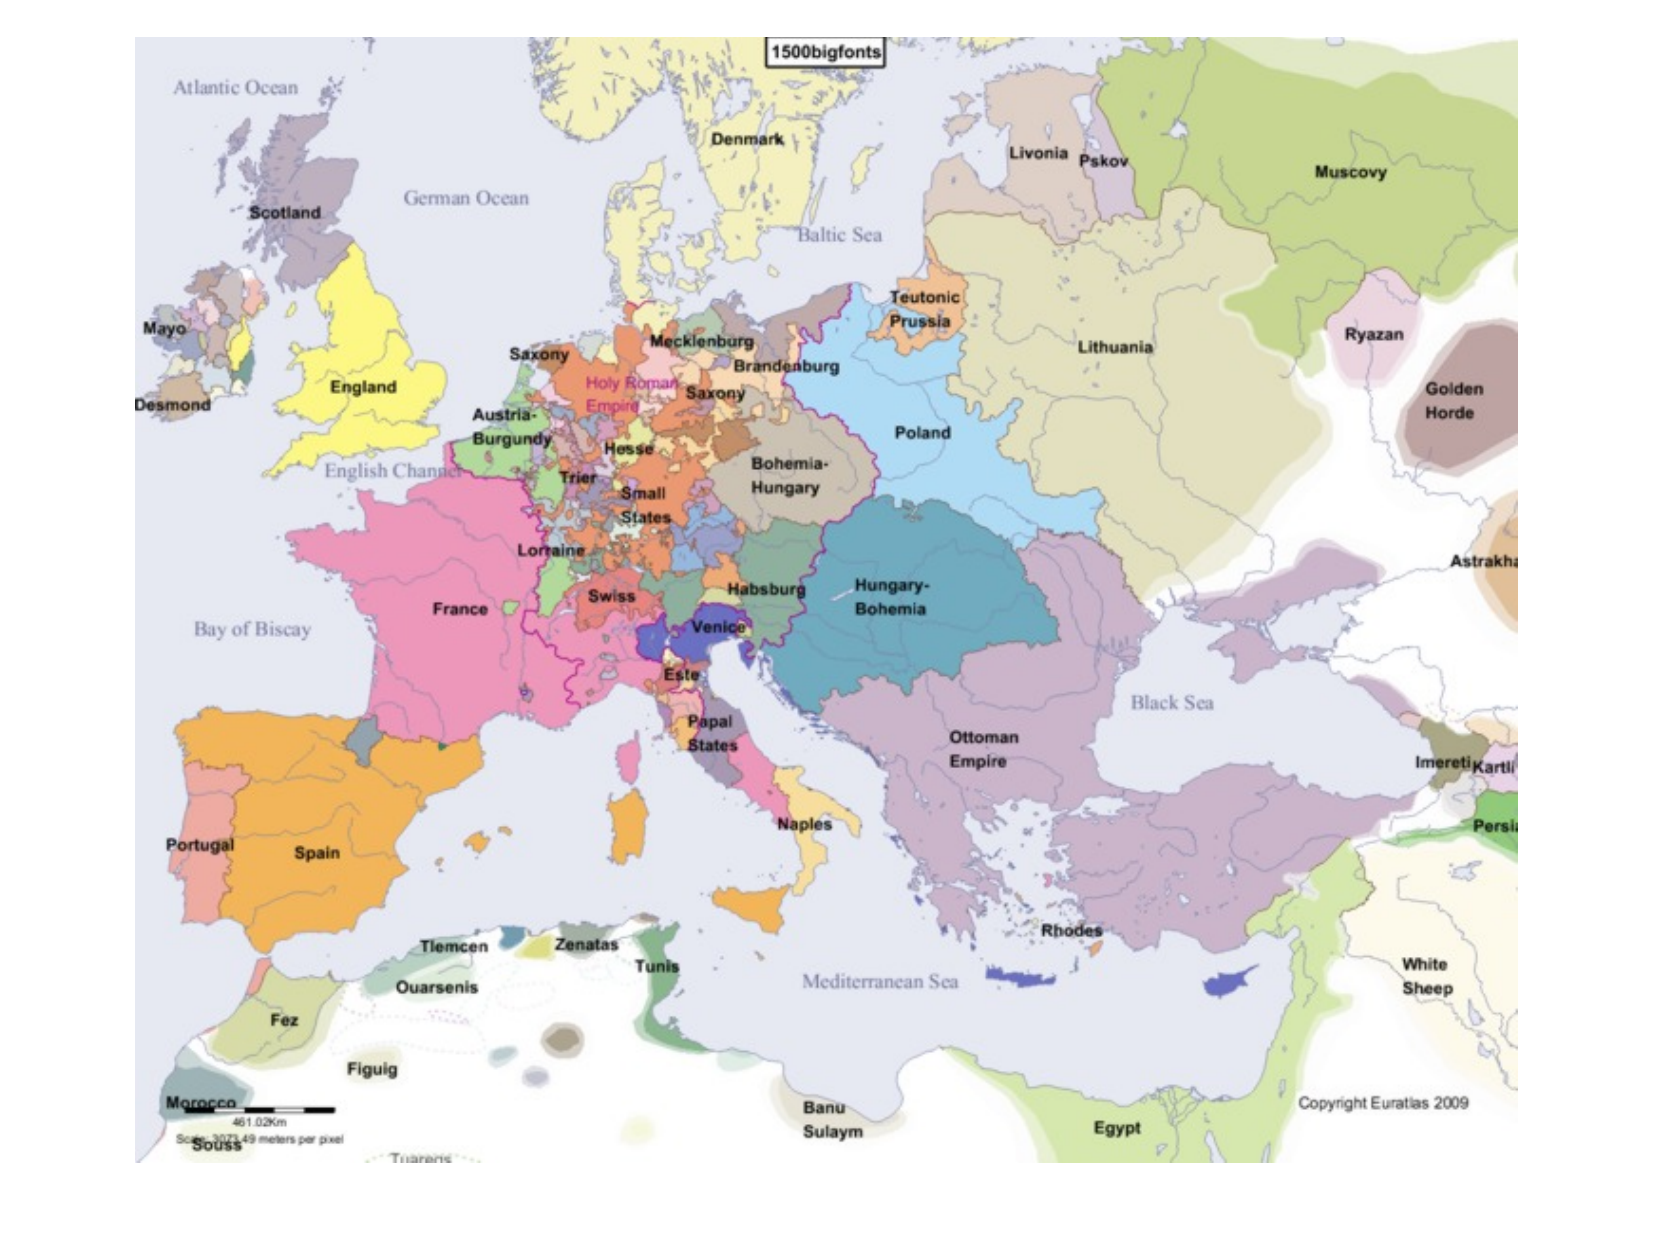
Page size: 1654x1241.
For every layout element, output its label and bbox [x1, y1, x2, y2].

picture [135, 37, 1518, 1163]
